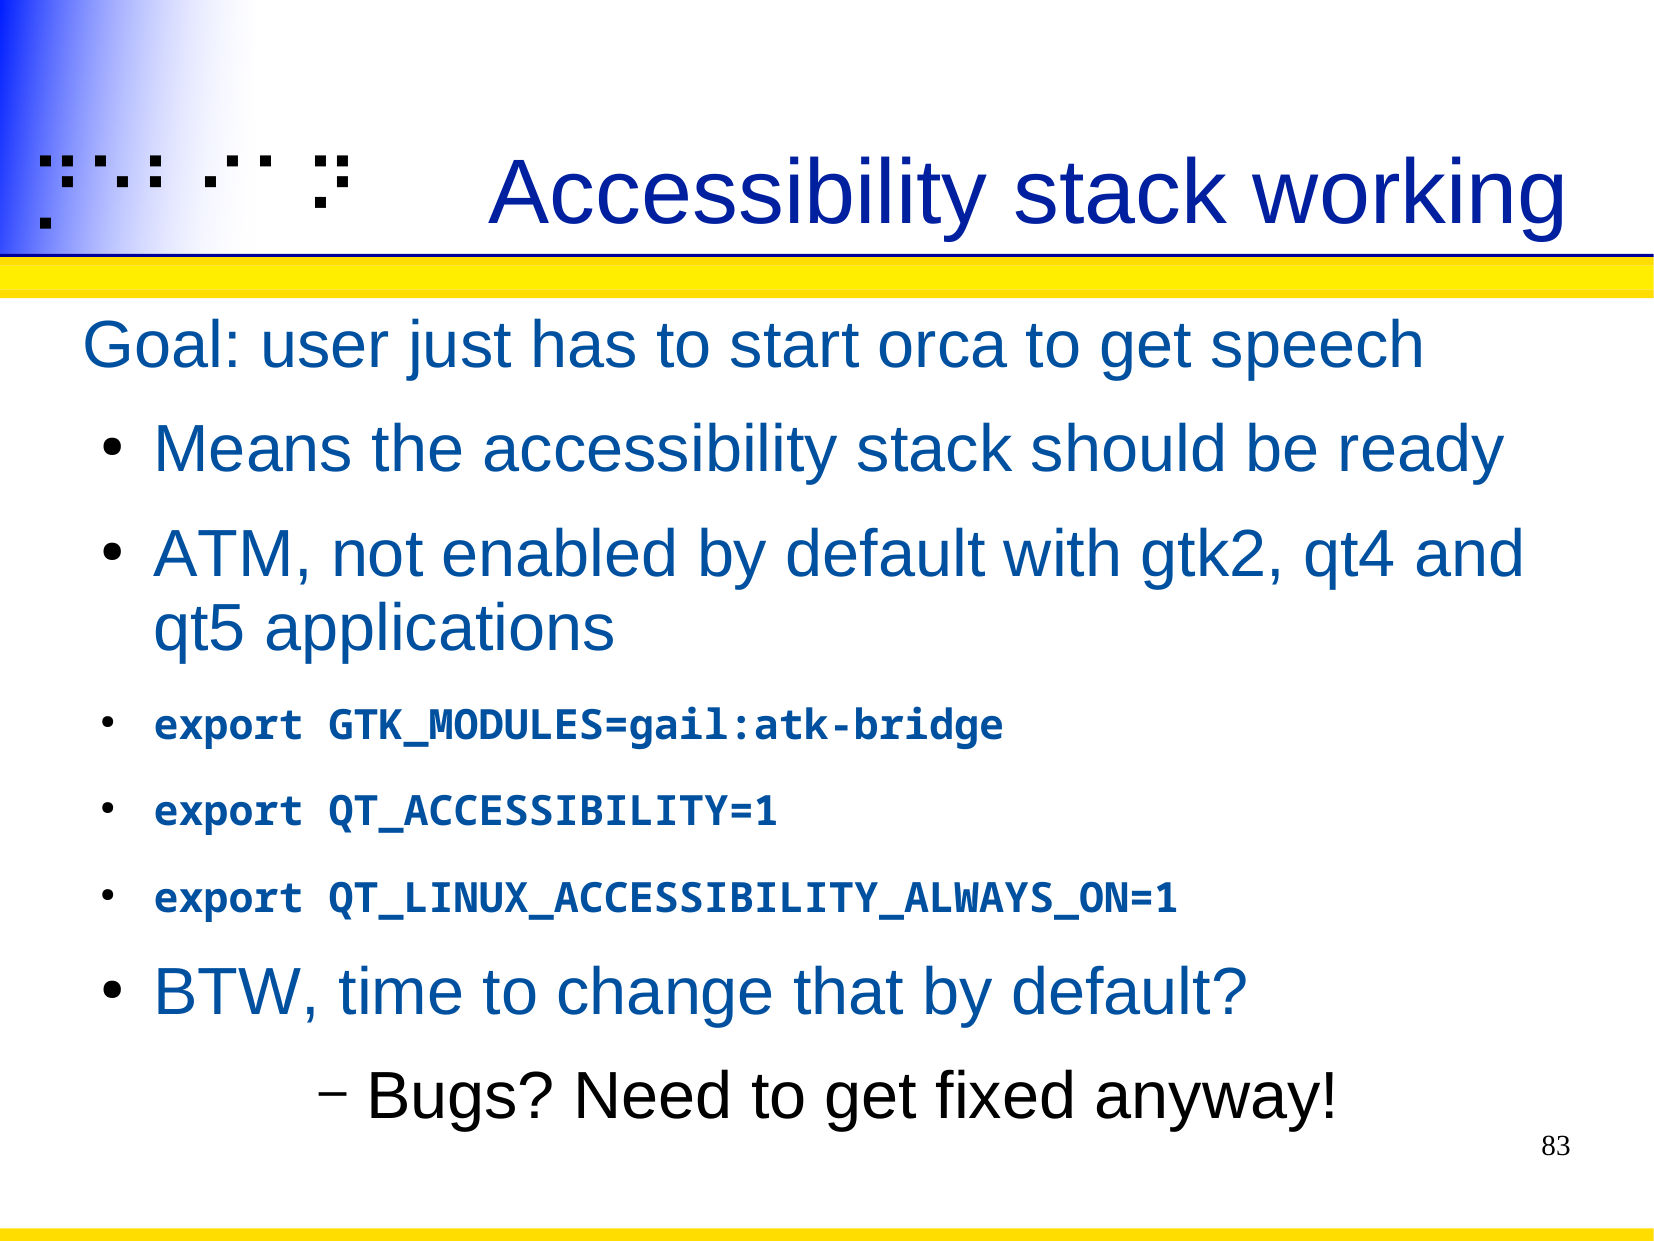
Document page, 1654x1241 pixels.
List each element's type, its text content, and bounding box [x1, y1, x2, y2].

title Accessibility stack working [372, 126, 1571, 257]
list Goal: user just has to start orca to get speech Means the accessibility stack should be ready ATM, not enabled by default with gtk2, qt4 and qt5 applications export GTK_MODULES=gail:atk-bridge export QT_ACCESSIBILITY=1 export QT_LINUX_ACCESSIBILITY_ALWAYS_ON=1 BTW, time to change that by default? Bugs? Need to get fixed anyway! [82, 307, 1571, 1231]
